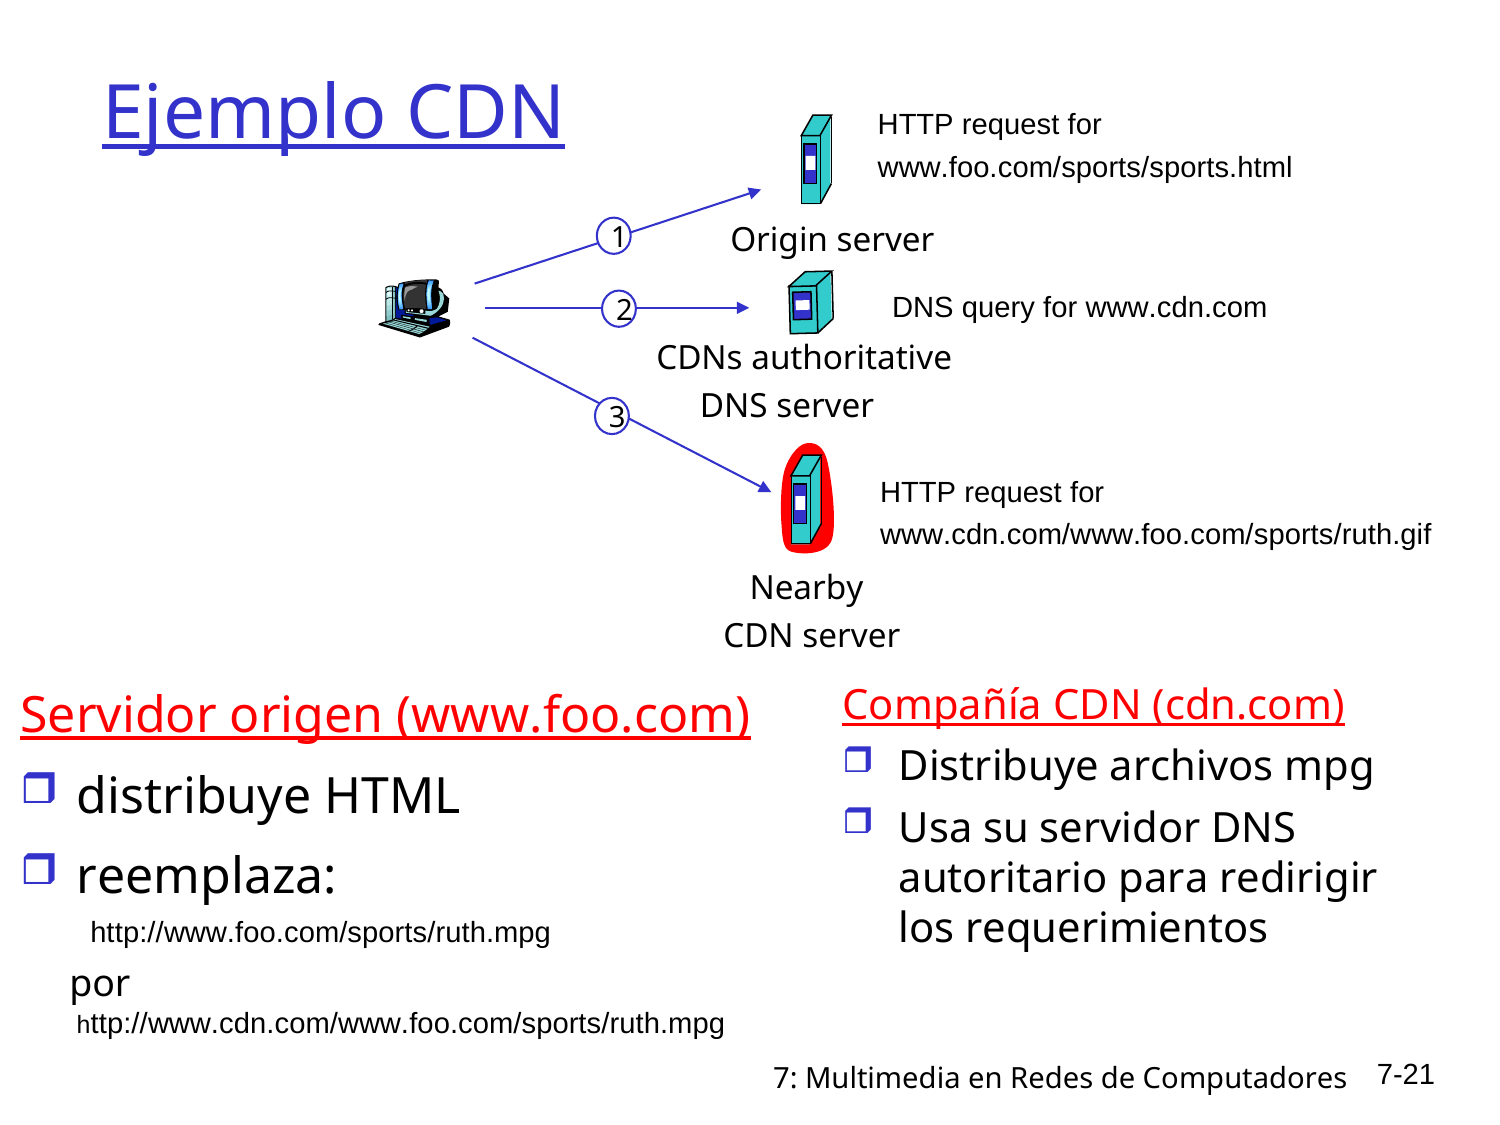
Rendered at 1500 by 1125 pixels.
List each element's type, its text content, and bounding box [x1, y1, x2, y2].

text_box HTTP request for www.foo.com/sports/sports.html [863, 97, 1309, 191]
text_box Compañía CDN (cdn.com) Distribuye archivos mpg Usa su servidor DNS autoritario para redirigir los requerimientos [827, 669, 1457, 998]
text_box DNS query for www.cdn.com [877, 280, 1311, 332]
text_box HTTP request for www.cdn.com/www.foo.com/sports/ruth.gif [865, 465, 1448, 559]
text_box 3 [594, 397, 629, 435]
text_box Nearby CDN server [708, 558, 916, 663]
text_box 2 [602, 290, 636, 327]
text_box [788, 271, 832, 328]
title Ejemplo CDN [87, 37, 1363, 181]
list Servidor origen (www.foo.com) distribuye HTML reemplaza: http://www.foo.com/sports/ruth.mpg por http://www.cdn.com/www.foo.com/sports/ruth.mpg [5, 671, 818, 1057]
text_box [780, 443, 834, 554]
text_box CDNs authoritative DNS server [641, 328, 1276, 433]
picture [378, 278, 452, 338]
text_box [801, 115, 832, 205]
text_box Origin server [715, 210, 950, 266]
text_box 1 [596, 217, 631, 254]
